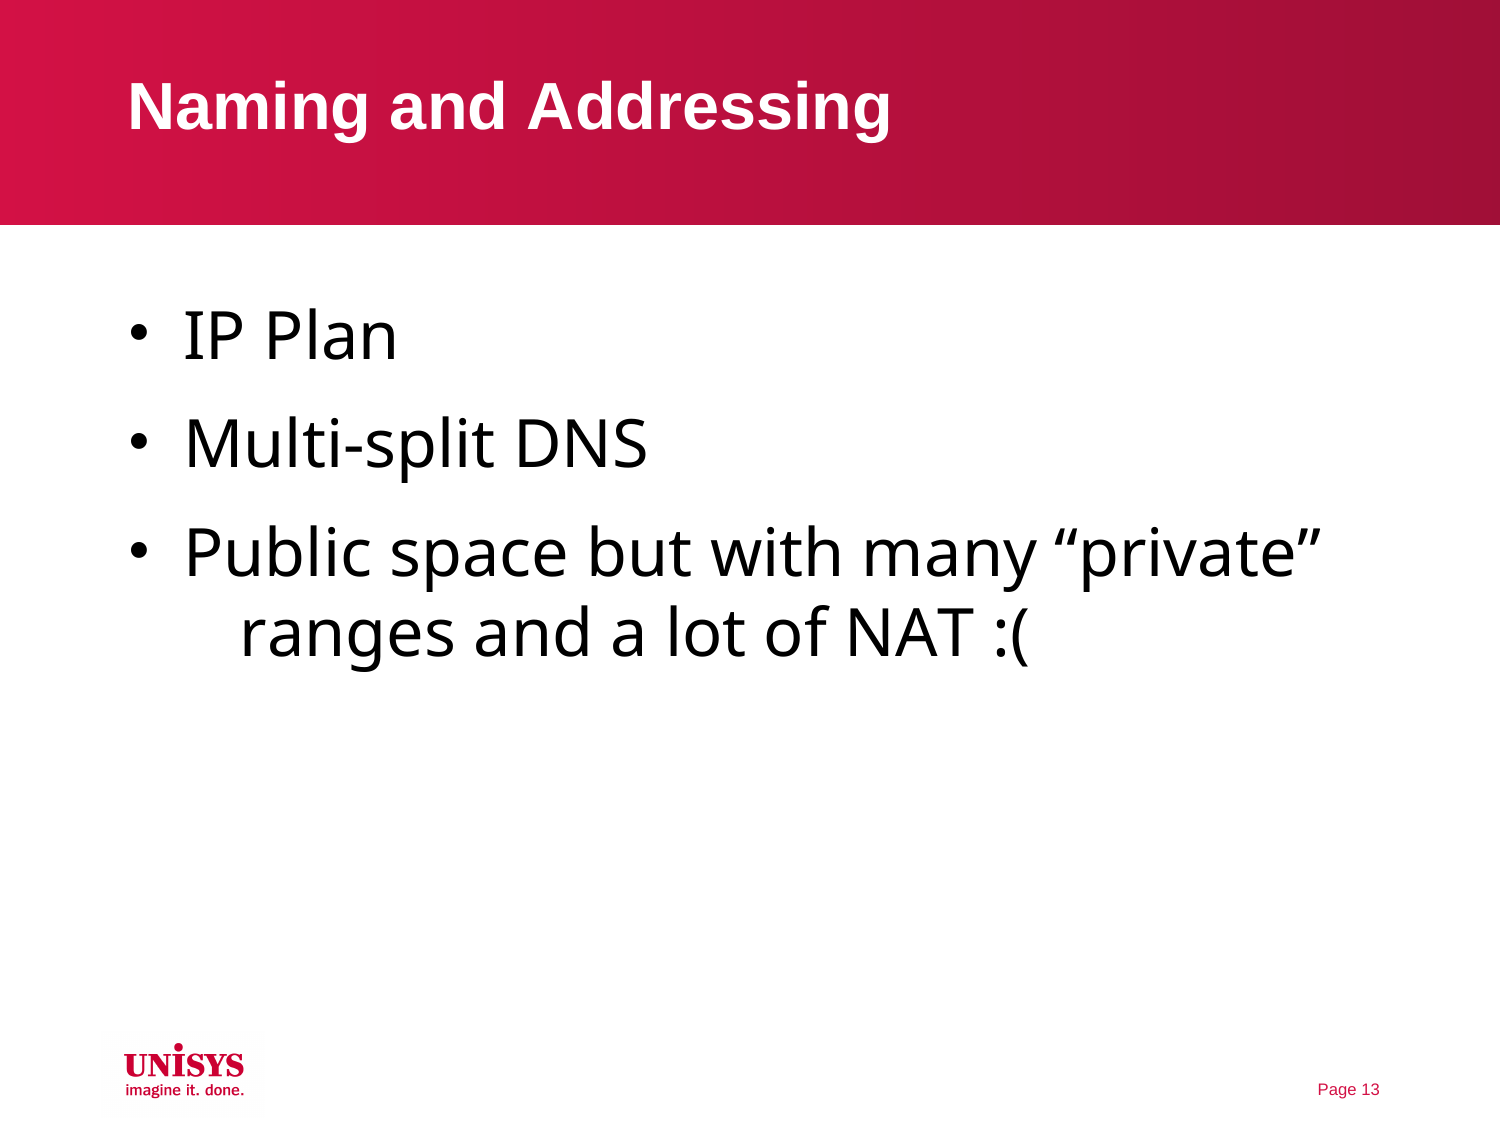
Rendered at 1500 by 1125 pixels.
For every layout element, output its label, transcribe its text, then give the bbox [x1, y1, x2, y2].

title Naming and Addressing [112, 21, 1387, 195]
list IP Plan Multi-split DNS Public space but with many “private” ranges and a lot of NAT :( [112, 284, 1387, 1028]
picture [101, 1031, 265, 1118]
